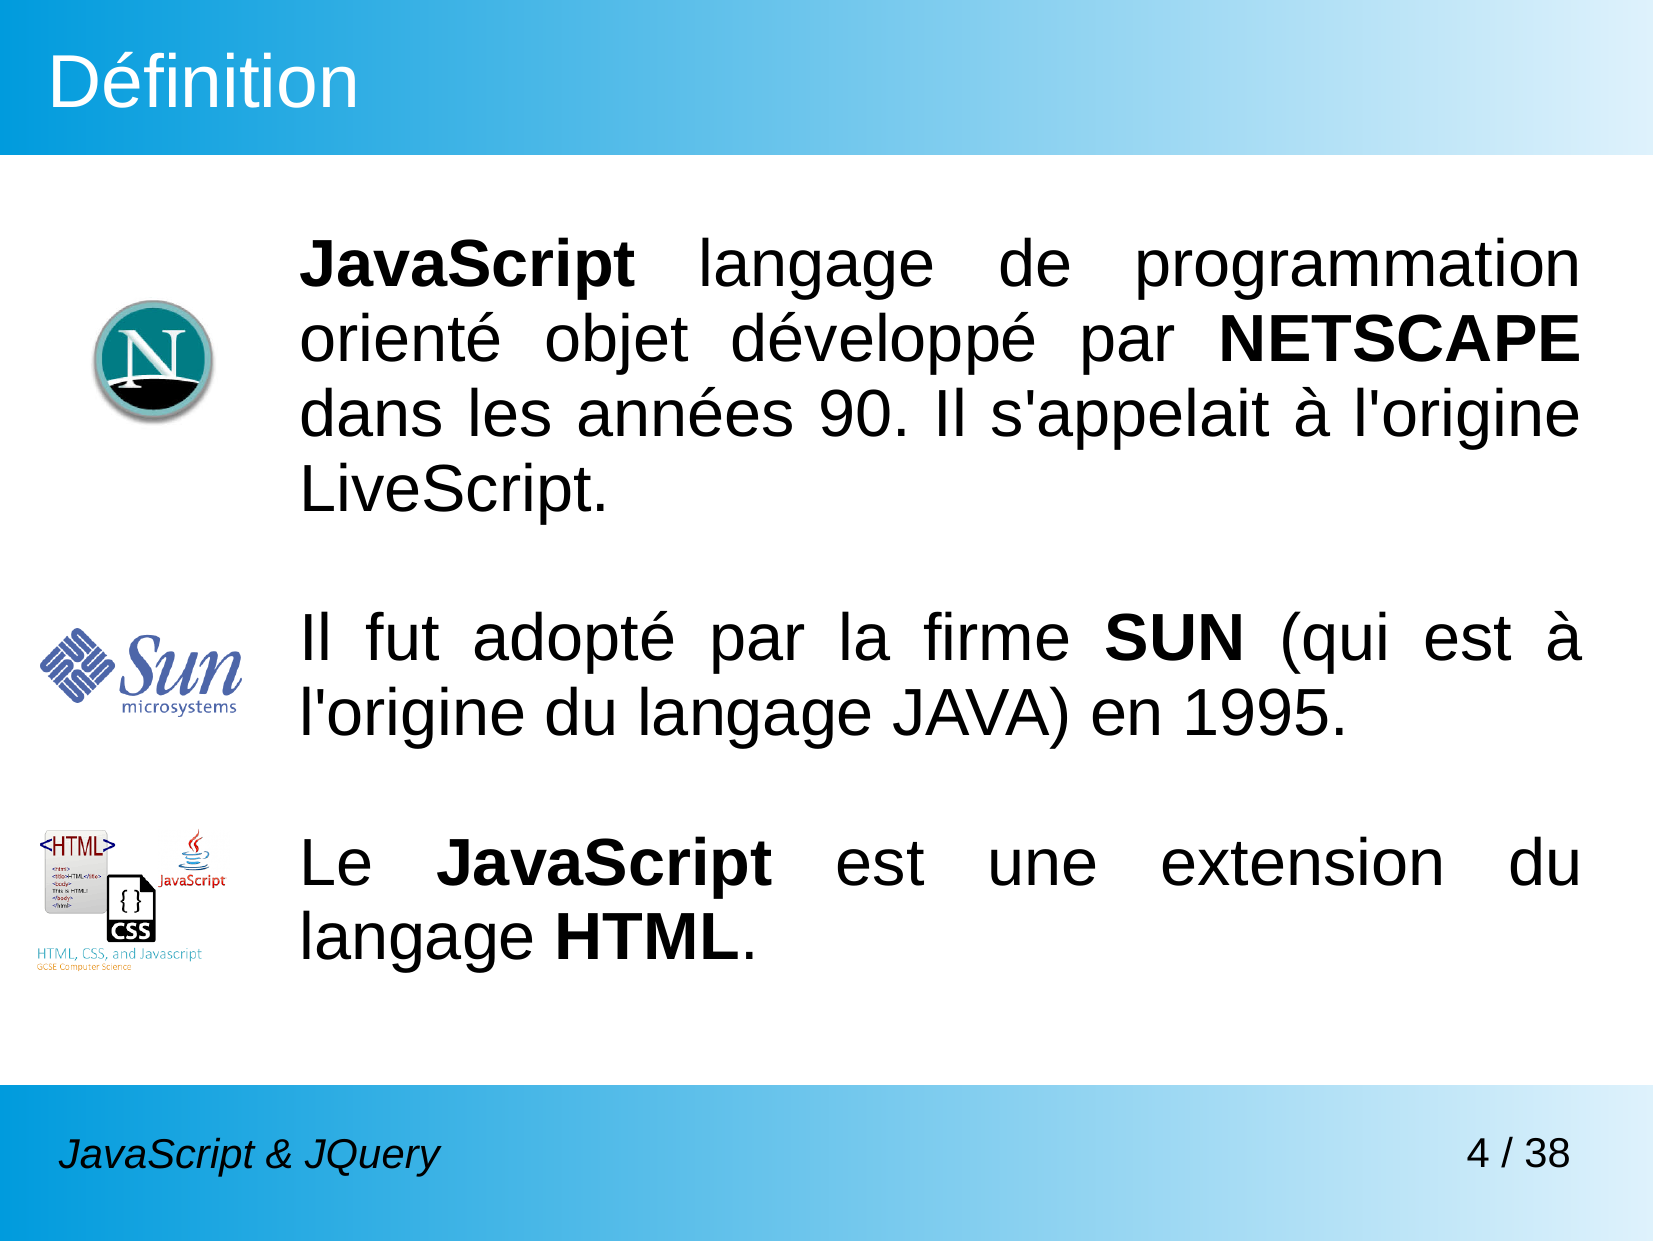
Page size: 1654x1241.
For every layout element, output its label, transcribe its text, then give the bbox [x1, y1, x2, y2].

text_box JavaScript langage de programmation orienté objet développé par NETSCAPE dans les années 90. Il s'appelait à l'origine LiveScript. Il fut adopté par la firme SUN (qui est à l'origine du langage JAVA) en 1995. Le JavaScript est une extension du langage HTML. [284, 218, 1598, 1057]
title Définition [47, 28, 1536, 134]
picture [40, 628, 242, 717]
picture [34, 827, 230, 974]
picture [80, 297, 233, 431]
